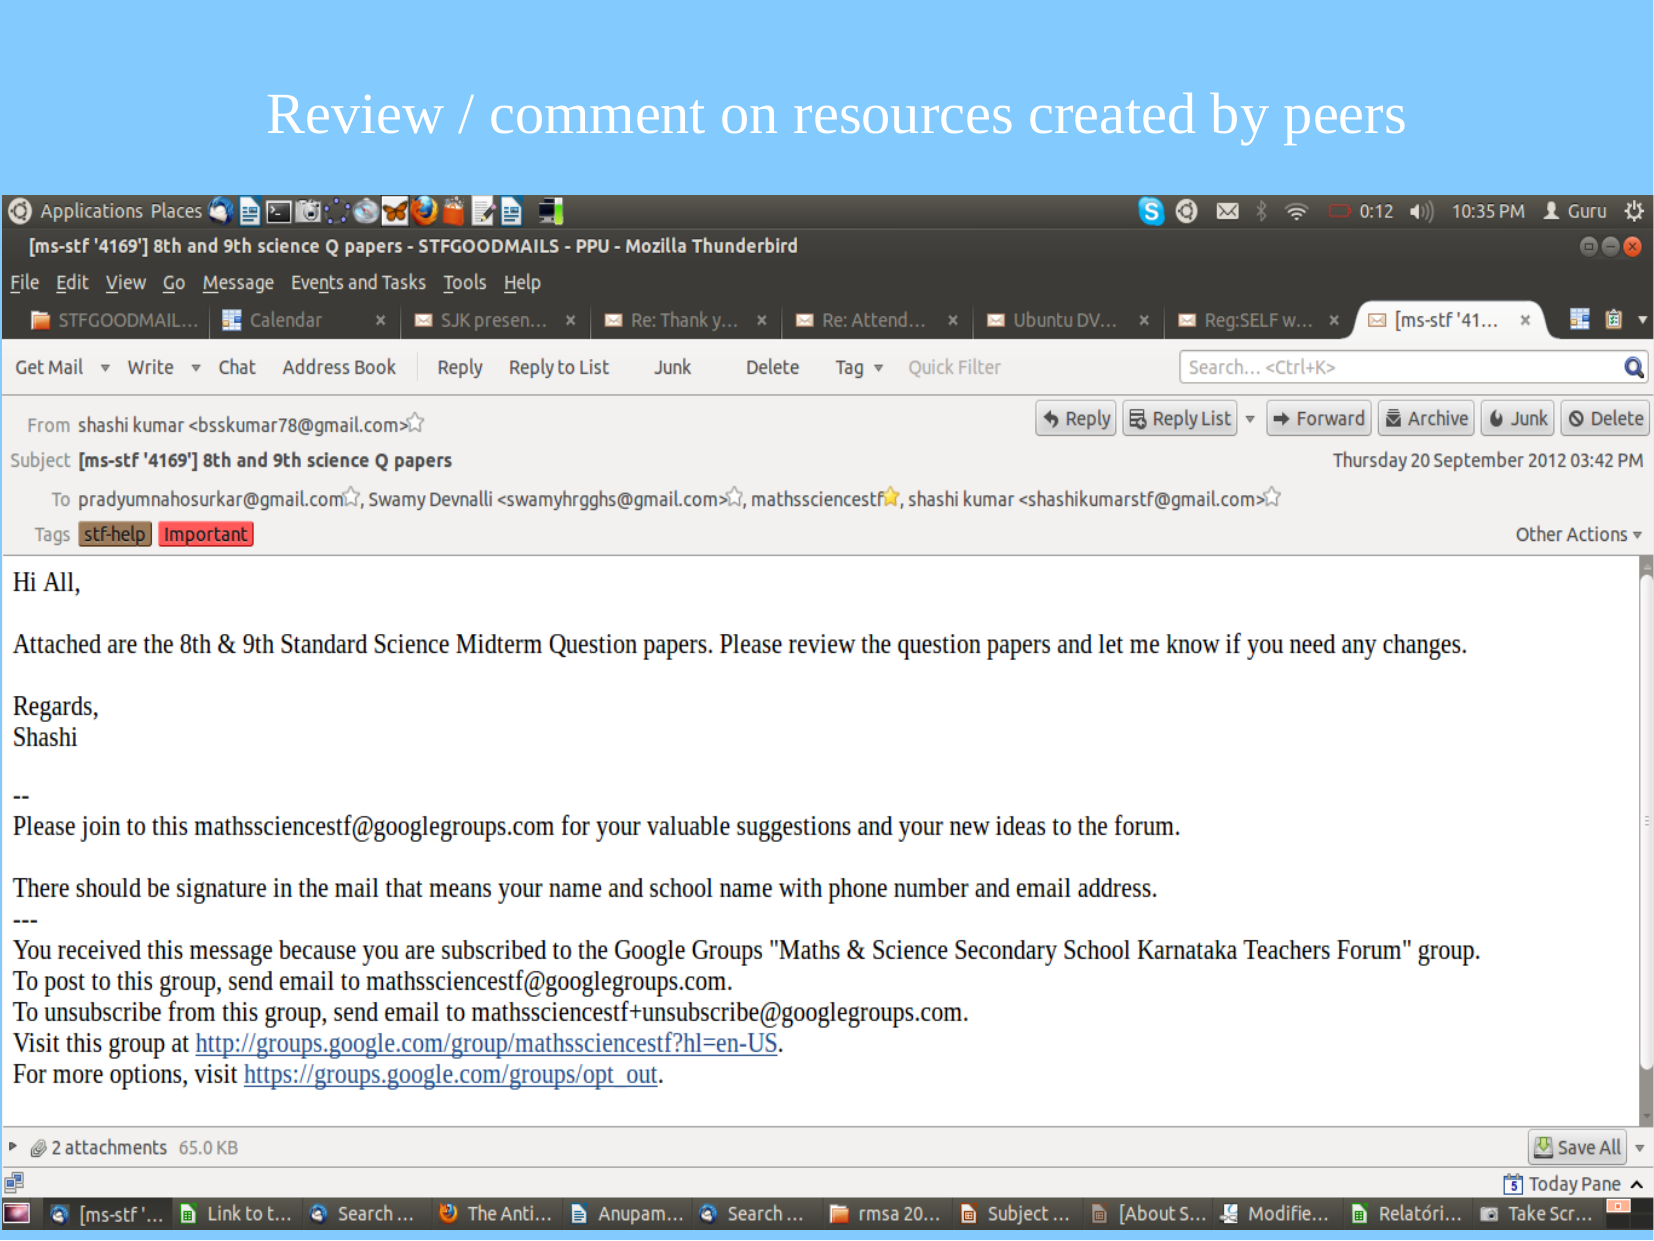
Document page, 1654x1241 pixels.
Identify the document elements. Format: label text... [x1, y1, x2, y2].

title Review / comment on resources created by peers [82, 36, 1571, 191]
picture [2, 195, 1654, 1230]
